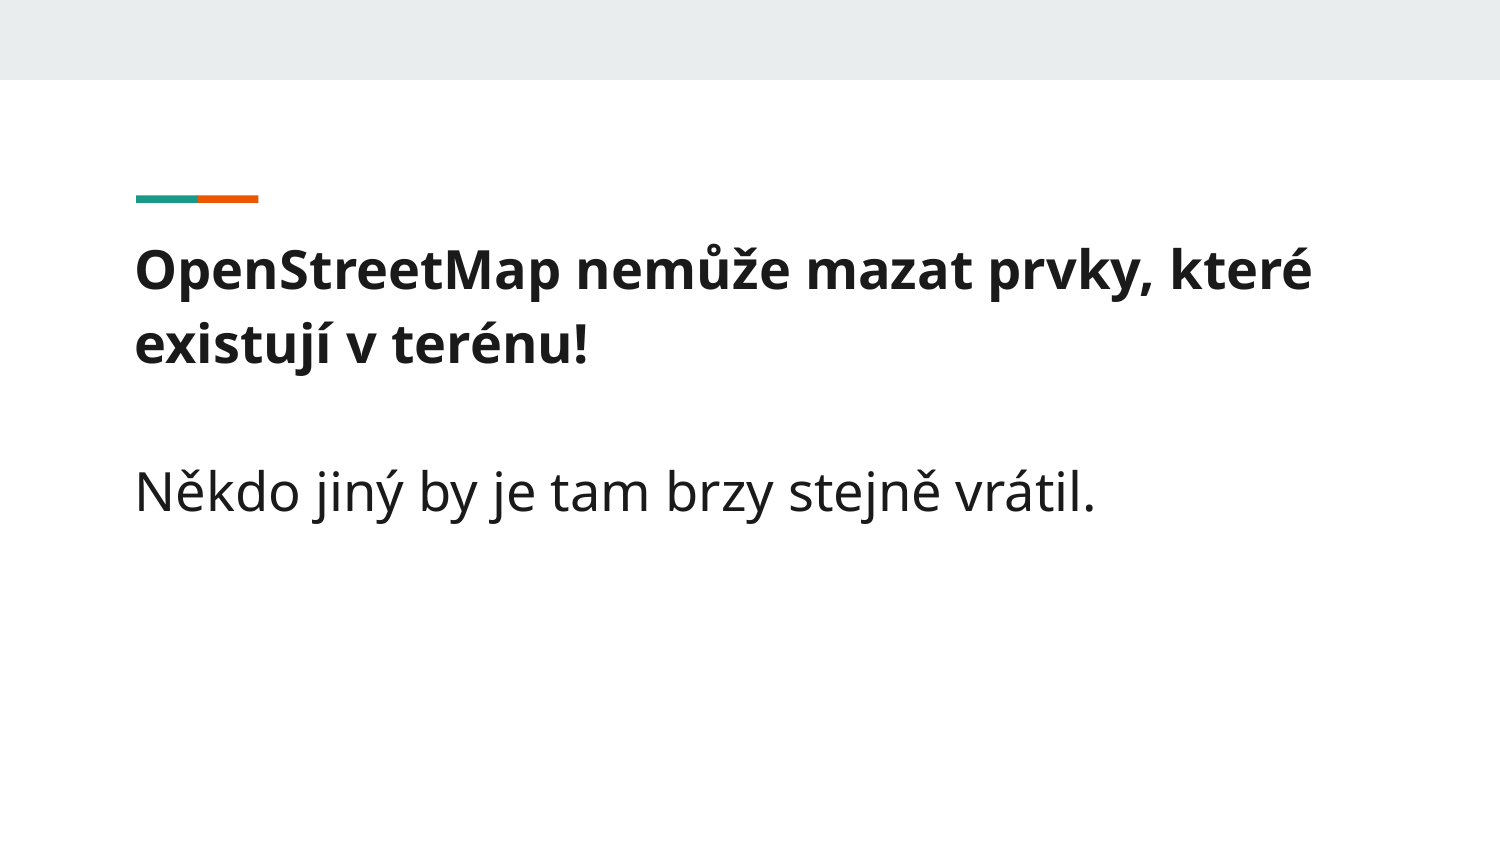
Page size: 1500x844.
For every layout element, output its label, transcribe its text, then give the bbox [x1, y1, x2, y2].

title OpenStreetMap nemůže mazat prvky, které existují v terénu! Někdo jiný by je tam brzy stejně vrátil. [119, 216, 1381, 730]
